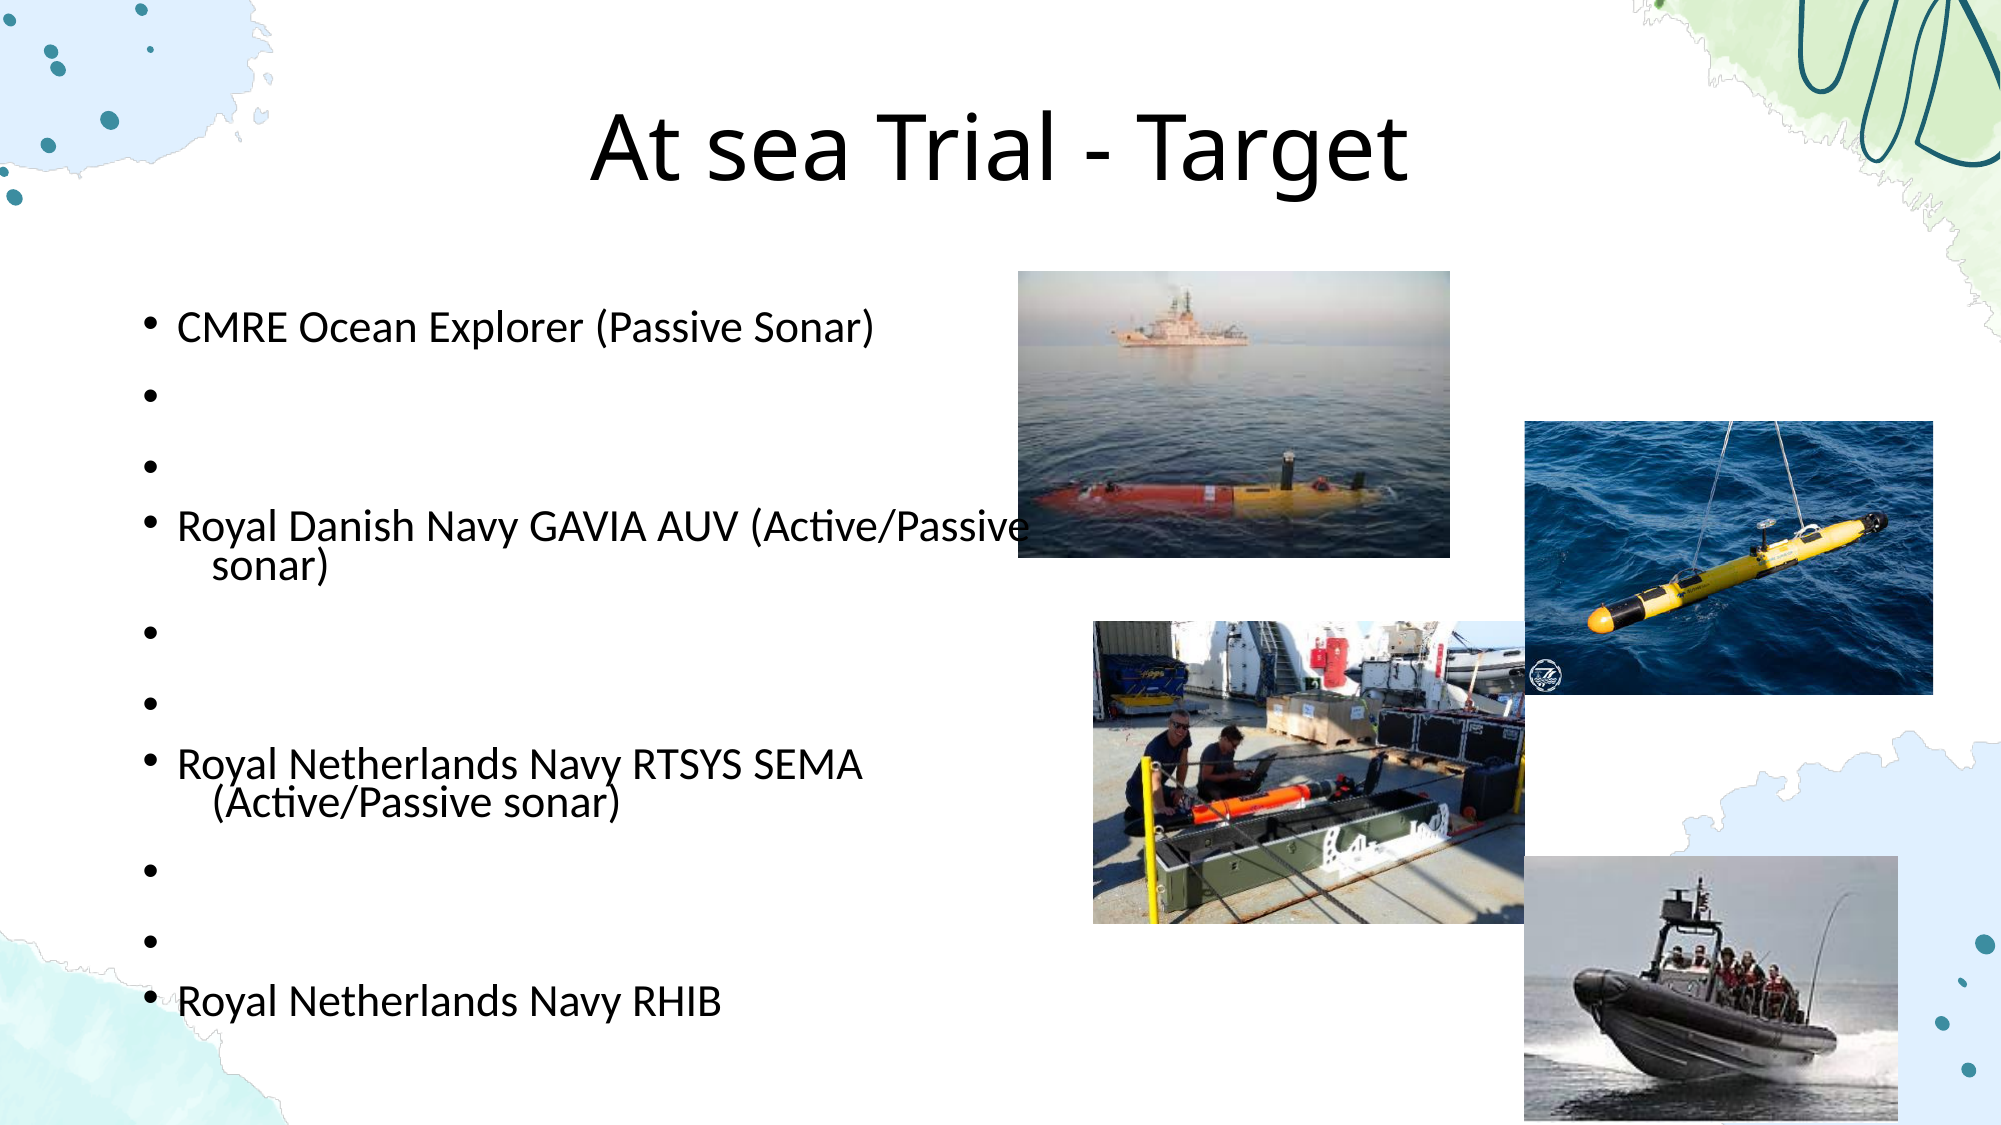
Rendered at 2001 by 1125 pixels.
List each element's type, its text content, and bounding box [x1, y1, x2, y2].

title At sea Trial - Target [161, 81, 1840, 208]
picture [1093, 421, 1934, 1123]
text_box CMRE Ocean Explorer (Passive Sonar) Royal Danish Navy GAVIA AUV (Active/Passive sonar) Royal Netherlands Navy RTSYS SEMA (Active/Passive sonar) Royal Netherlands Navy RHIB [127, 304, 1083, 1033]
picture [1018, 271, 1450, 558]
